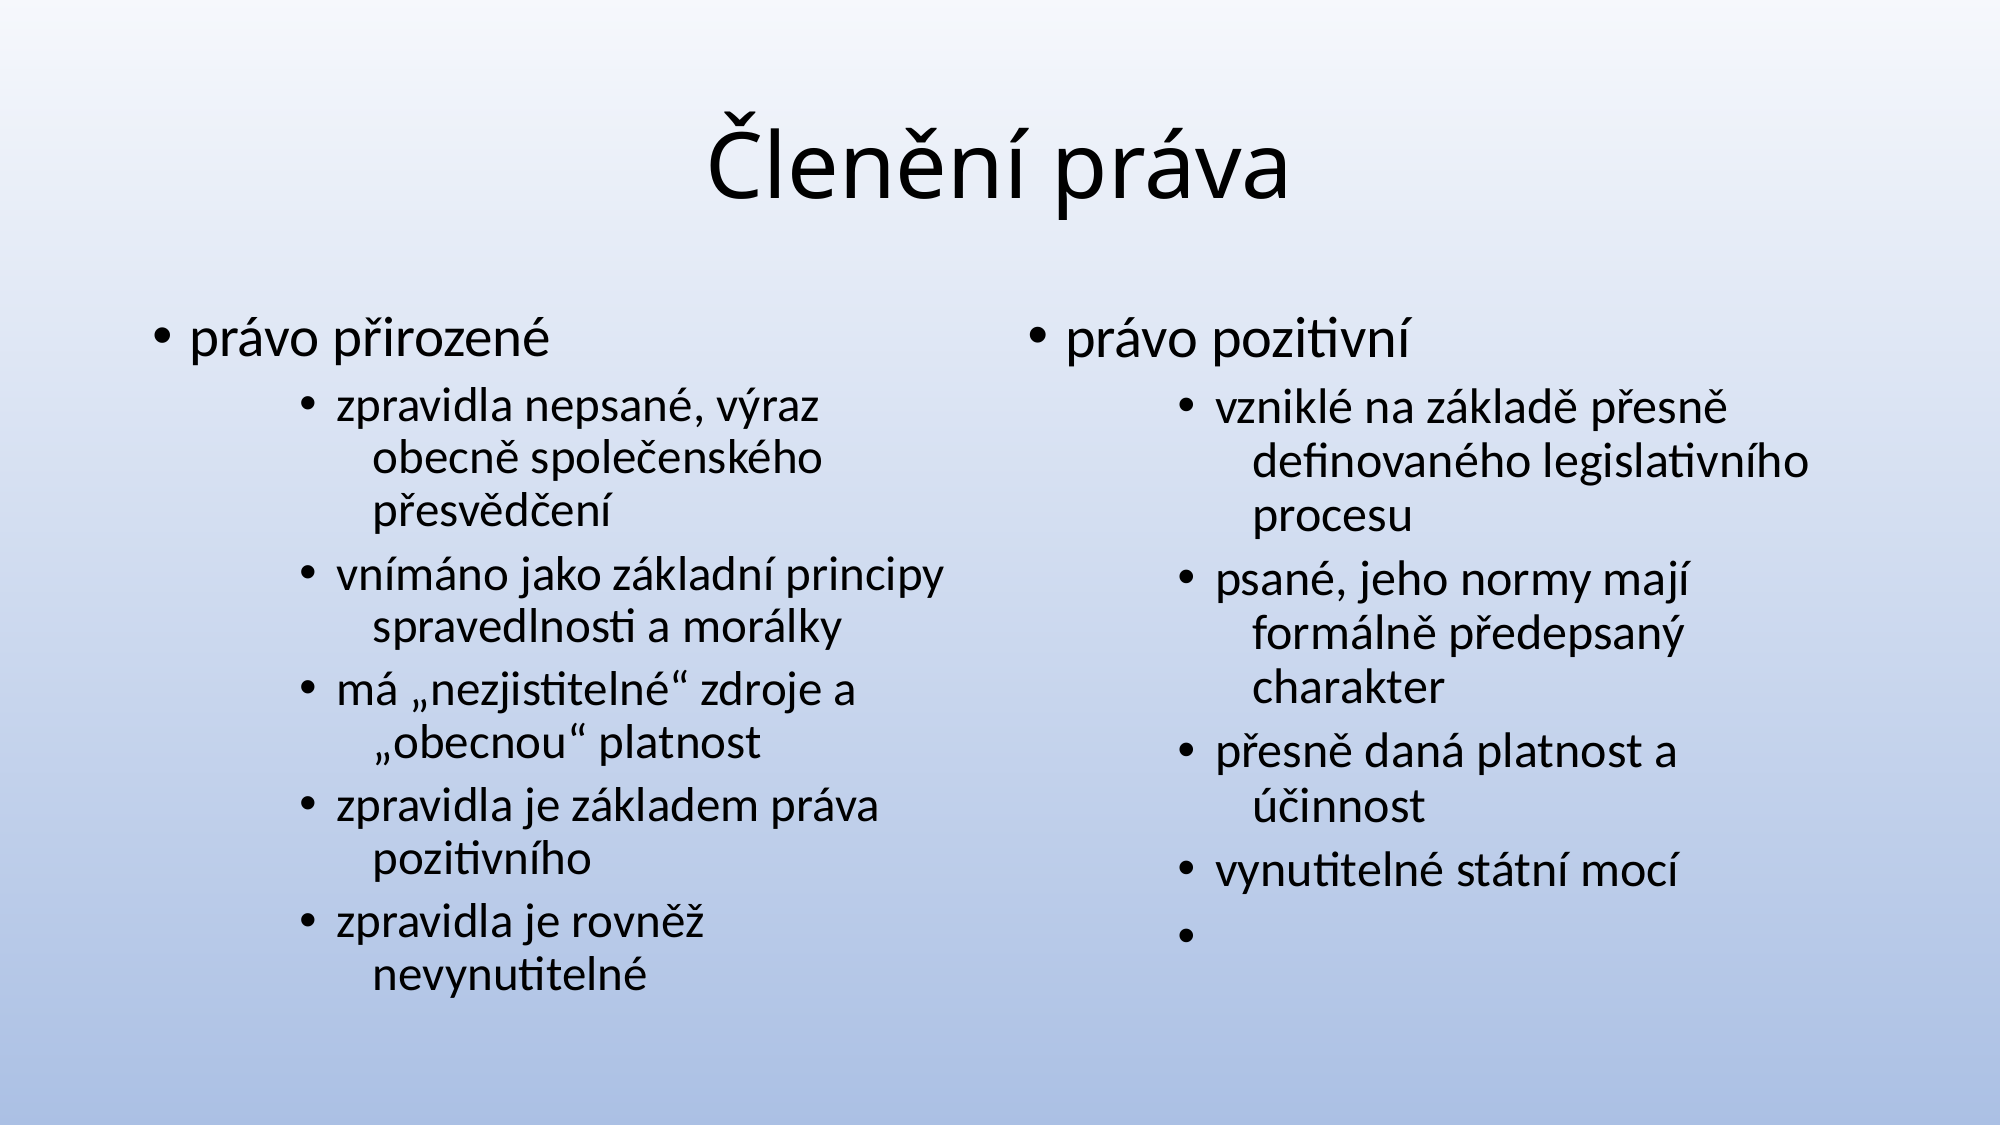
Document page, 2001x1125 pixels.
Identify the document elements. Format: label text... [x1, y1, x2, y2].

list právo pozitivní vzniklé na základě přesně definovaného legislativního procesu psané, jeho normy mají formálně předepsaný charakter přesně daná platnost a účinnost vynutitelné státní mocí [1012, 299, 1863, 1014]
list právo přirozené zpravidla nepsané, výraz obecně společenského přesvědčení vnímáno jako základní principy spravedlnosti a morálky má „nezjistitelné“ zdroje a „obecnou“ platnost zpravidla je základem práva pozitivního zpravidla je rovněž nevynutitelné [137, 299, 988, 1014]
title Členění práva [137, 59, 1863, 278]
